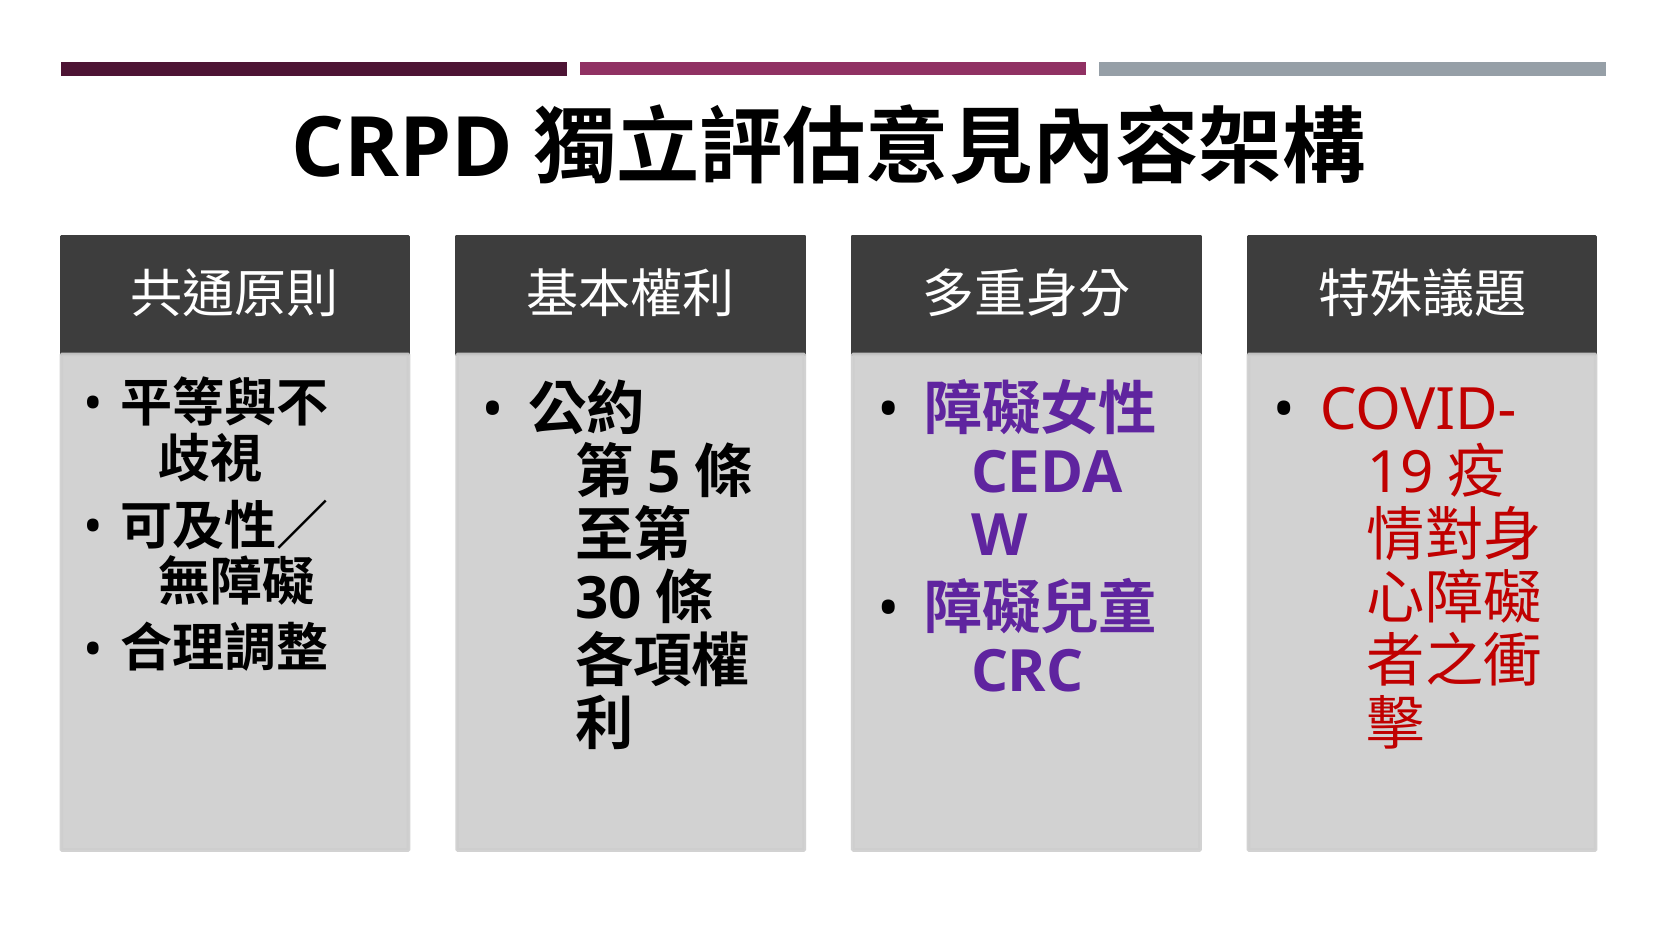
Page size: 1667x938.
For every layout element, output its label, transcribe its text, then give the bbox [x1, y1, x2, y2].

text_box 多重身分 [852, 236, 1201, 354]
text_box 特殊議題 [1248, 236, 1596, 354]
text_box 障礙女性CEDAW 障礙兒童CRC [852, 354, 1201, 850]
text_box 公約 第5條至第30條 各項權利 [457, 354, 805, 850]
text_box CRPD獨立評估意見內容架構 [60, 84, 1597, 203]
text_box 基本權利 [457, 236, 805, 354]
text_box COVID-19疫情對身心障礙者之衝擊 [1248, 354, 1596, 850]
text_box 共通原則 [61, 236, 409, 354]
text_box 平等與不歧視 可及性／無障礙 合理調整 [61, 354, 409, 850]
